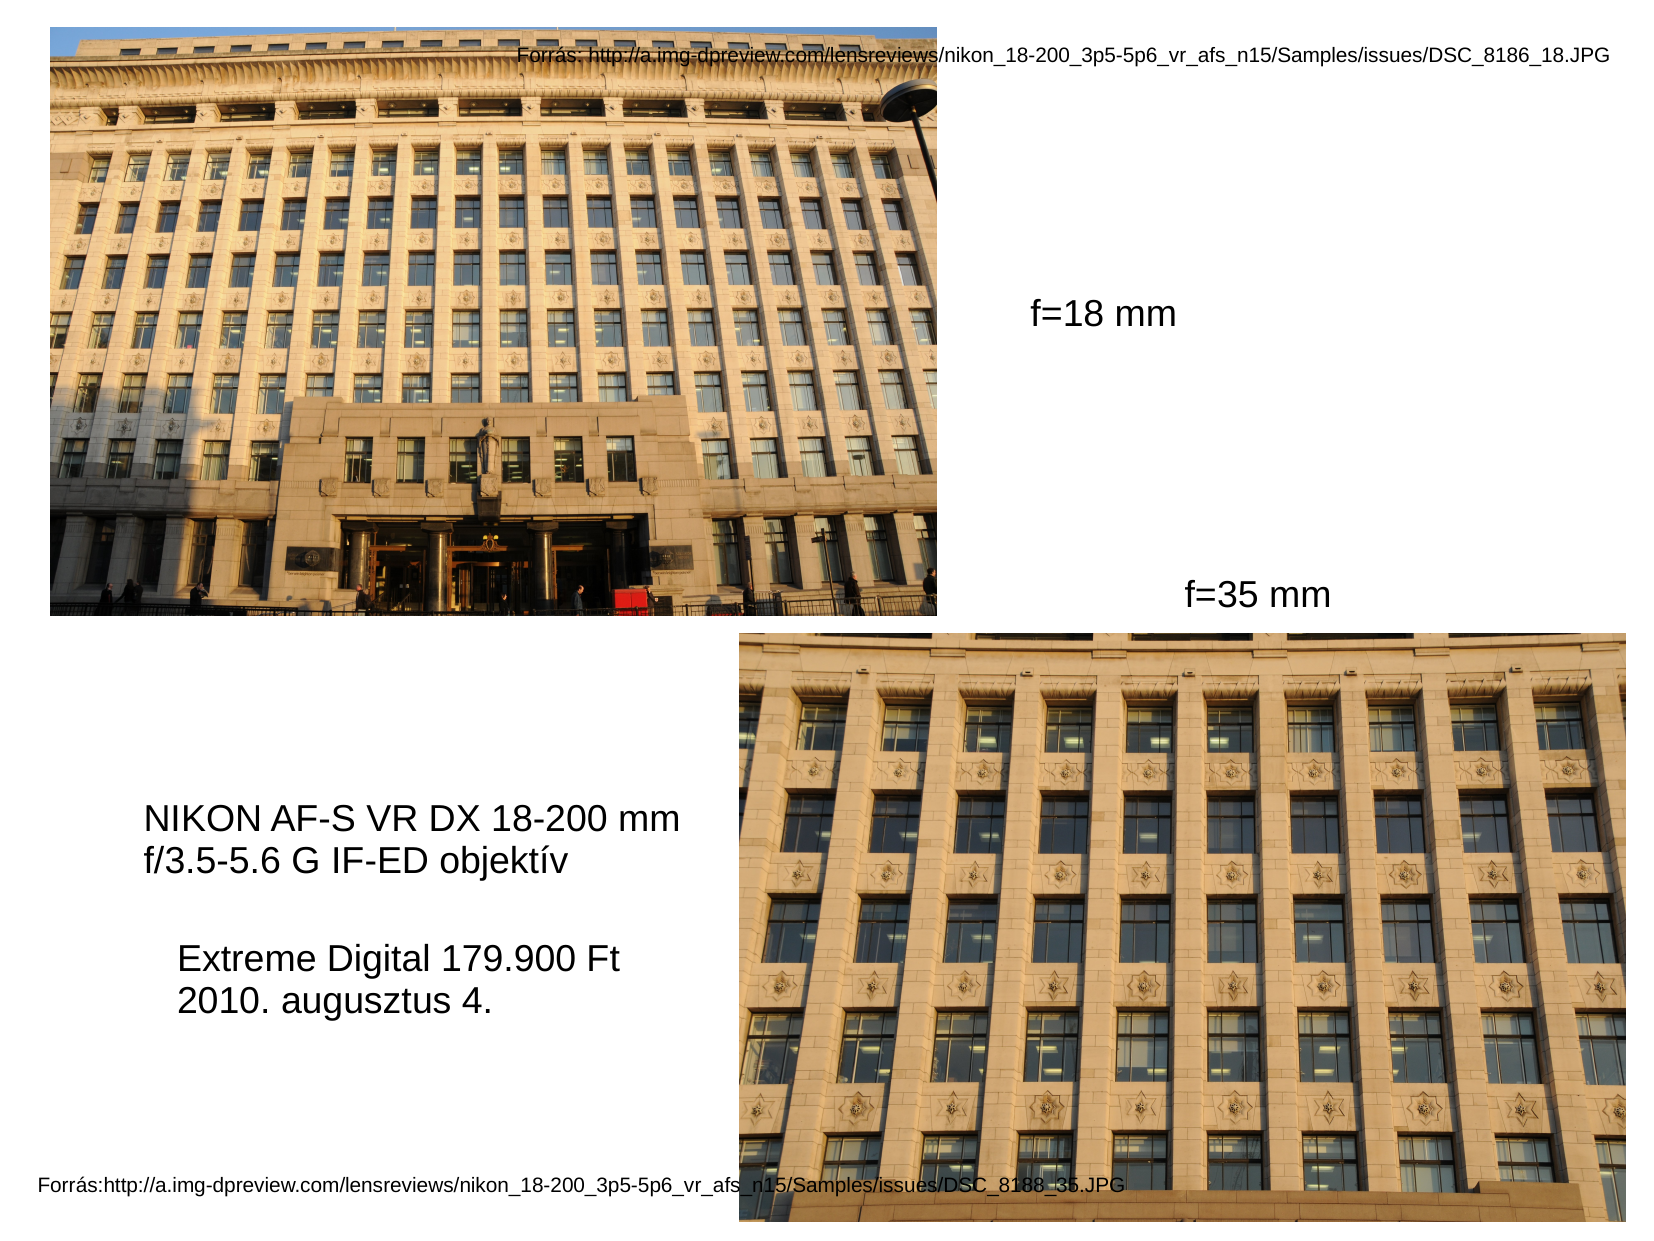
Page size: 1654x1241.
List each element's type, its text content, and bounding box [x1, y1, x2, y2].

text_box Forrás: http://a.img-dpreview.com/lensreviews/nikon_18-200_3p5-5p6_vr_afs_n15/Samples/issues/DSC_8186_18.JPG [501, 36, 1627, 74]
text_box f=35 mm [1169, 565, 1347, 623]
picture [739, 633, 1626, 1222]
text_box f=18 mm [1015, 285, 1193, 342]
text_box NIKON AF-S VR DX 18-200 mm f/3.5-5.6 G IF-ED objektív [128, 789, 696, 889]
text_box Extreme Digital 179.900 Ft 2010. augusztus 4. [162, 930, 636, 1030]
picture [50, 27, 937, 616]
text_box Forrás:http://a.img-dpreview.com/lensreviews/nikon_18-200_3p5-5p6_vr_afs_n15/Samples/issues/DSC_8188_35.JPG [22, 1151, 1152, 1209]
